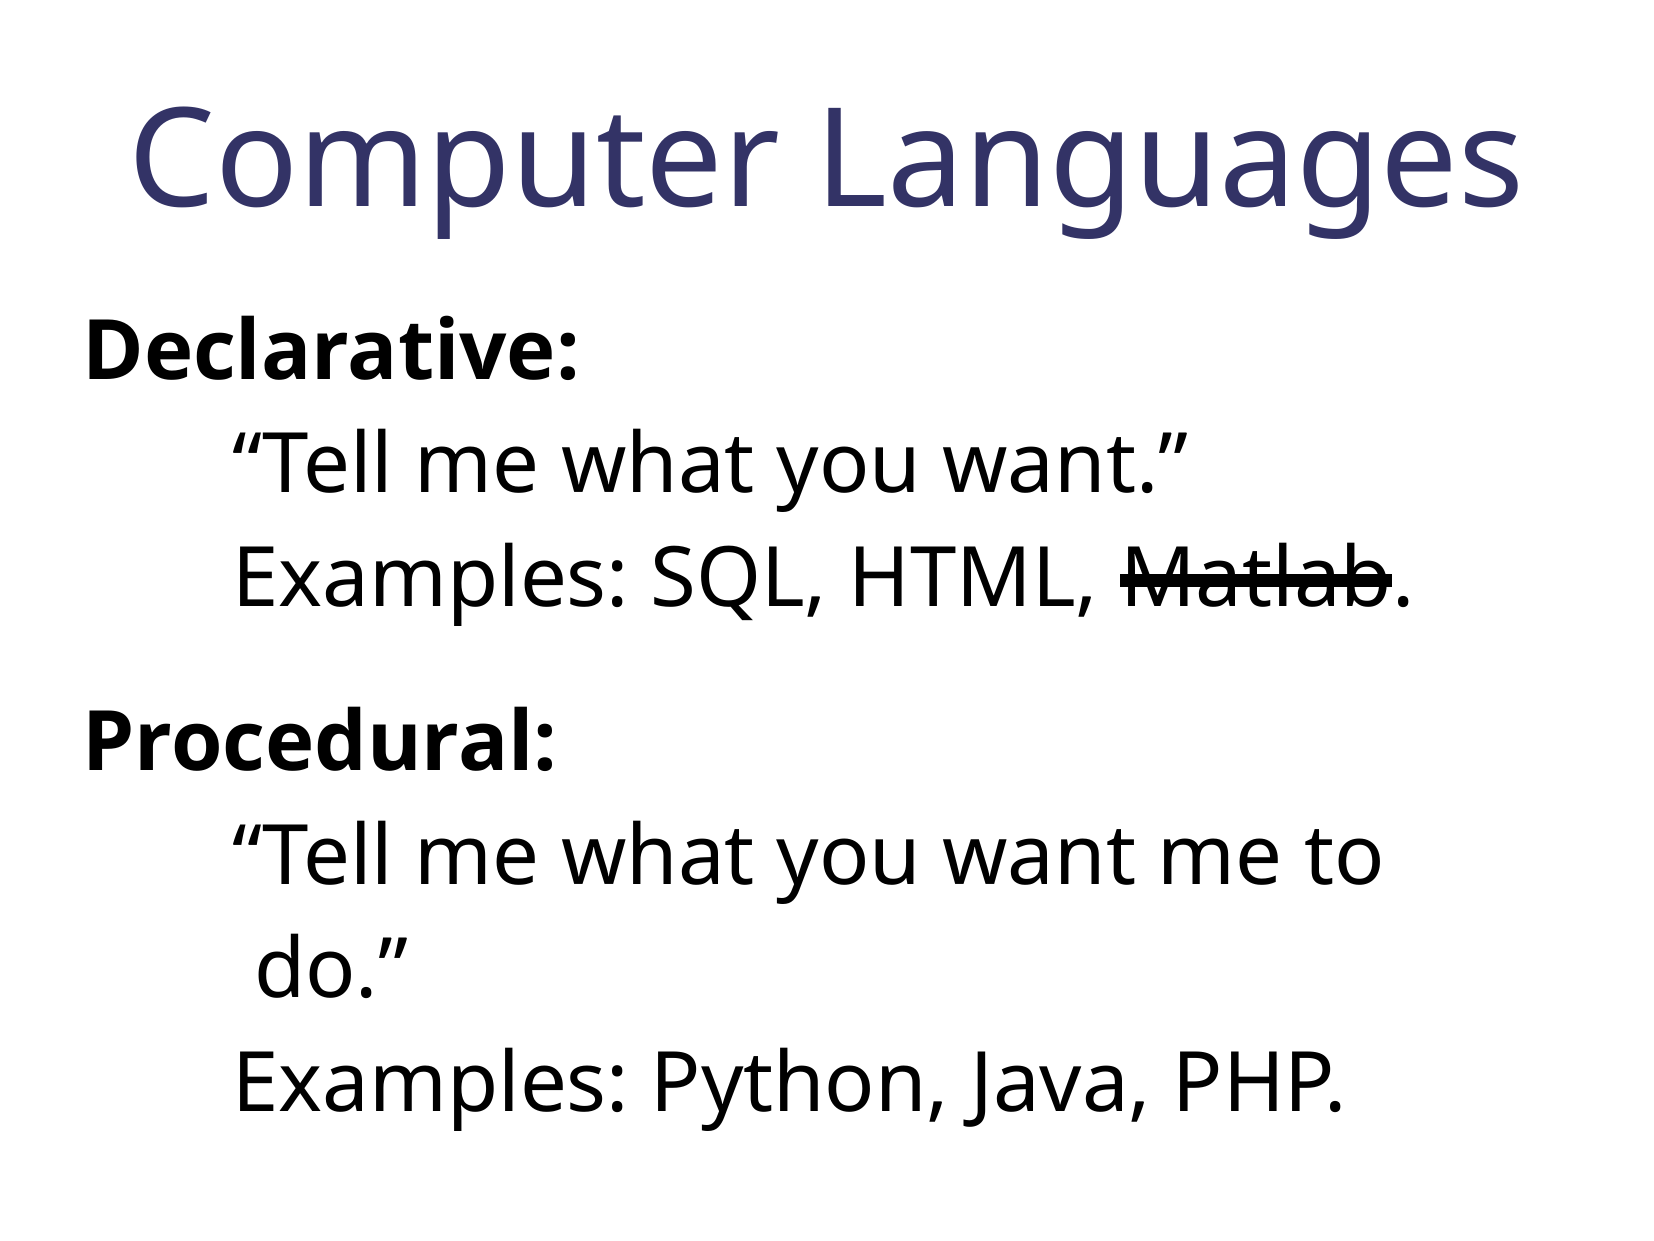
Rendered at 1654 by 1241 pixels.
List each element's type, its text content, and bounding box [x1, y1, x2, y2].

subtitle Declarative: “Tell me what you want.” Examples: SQL, HTML, Matlab. Procedural: “Tell me what you want me to do.” Examples: Python, Java, PHP. [82, 290, 1571, 1094]
title Computer Languages [0, 56, 1654, 250]
